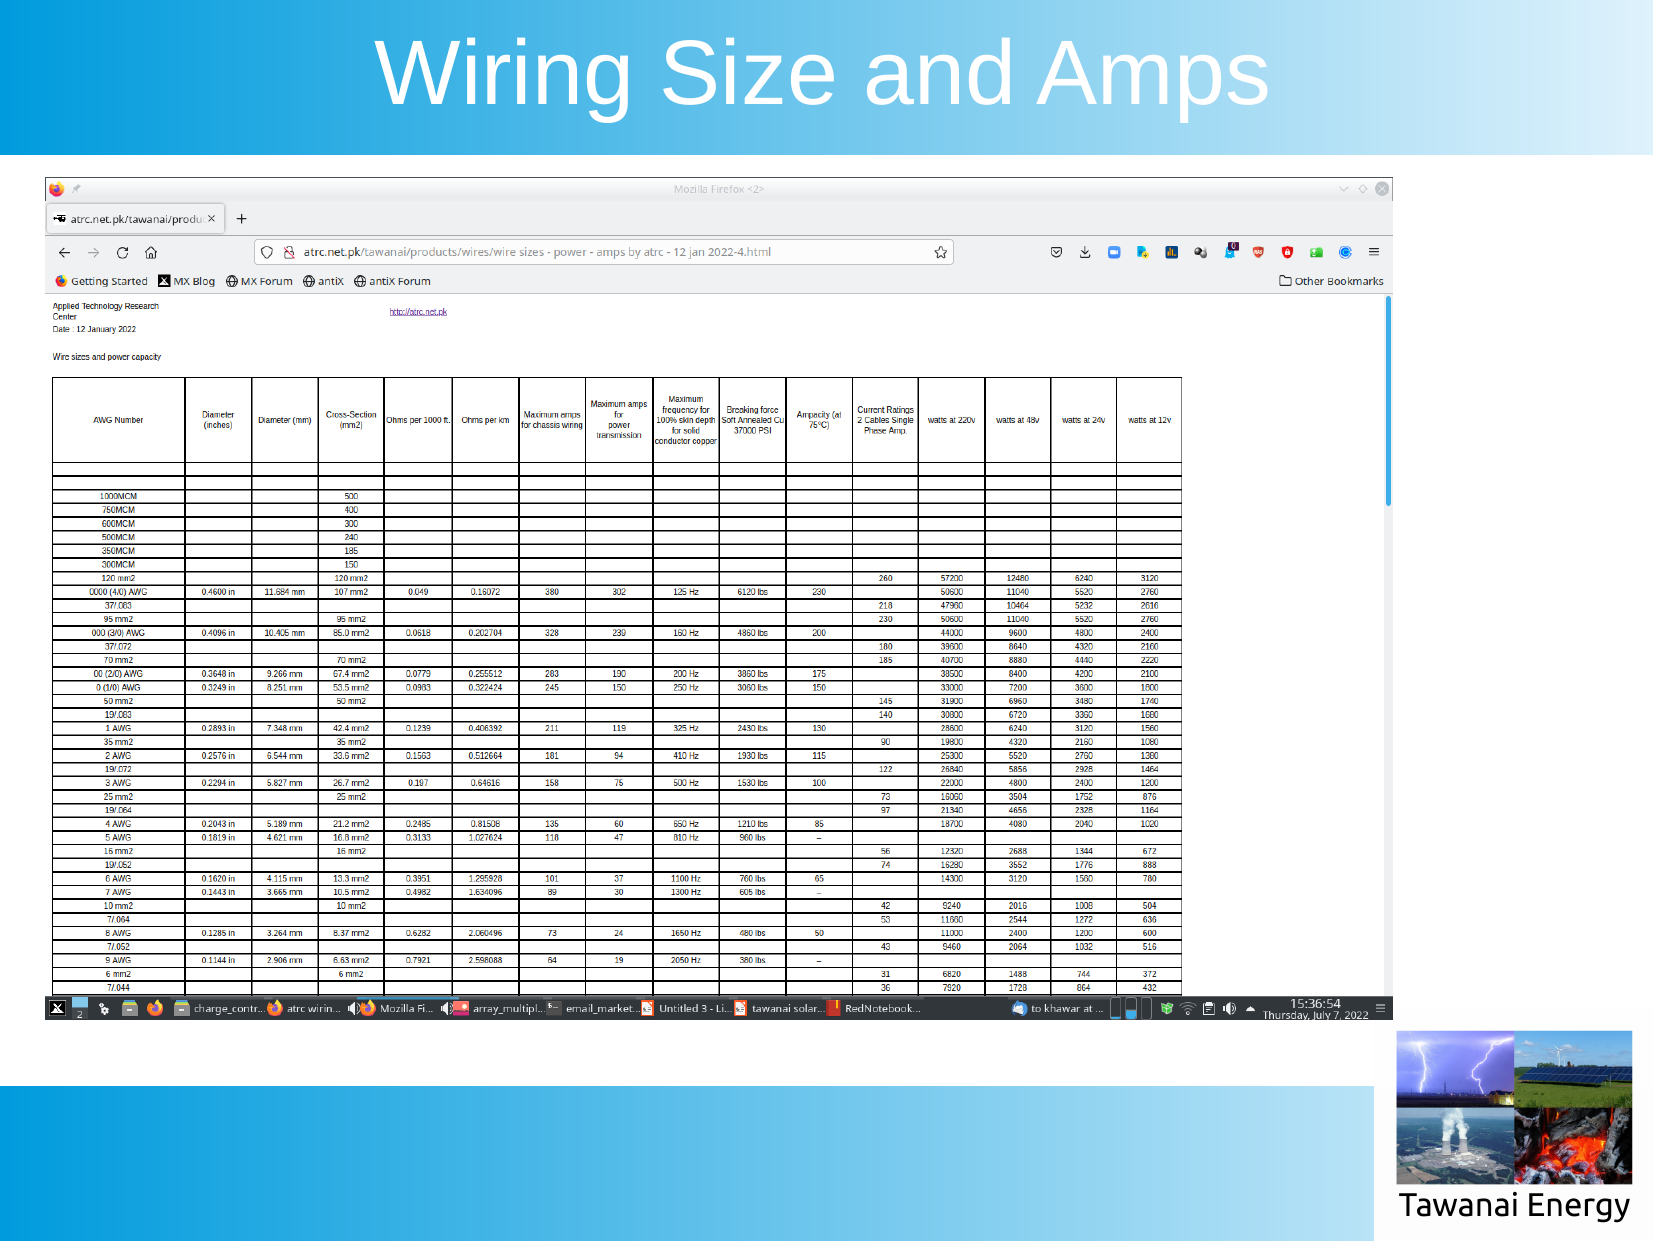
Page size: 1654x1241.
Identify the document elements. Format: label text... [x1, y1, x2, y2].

picture [45, 177, 1654, 1241]
title Wiring Size and Amps [79, 20, 1568, 126]
